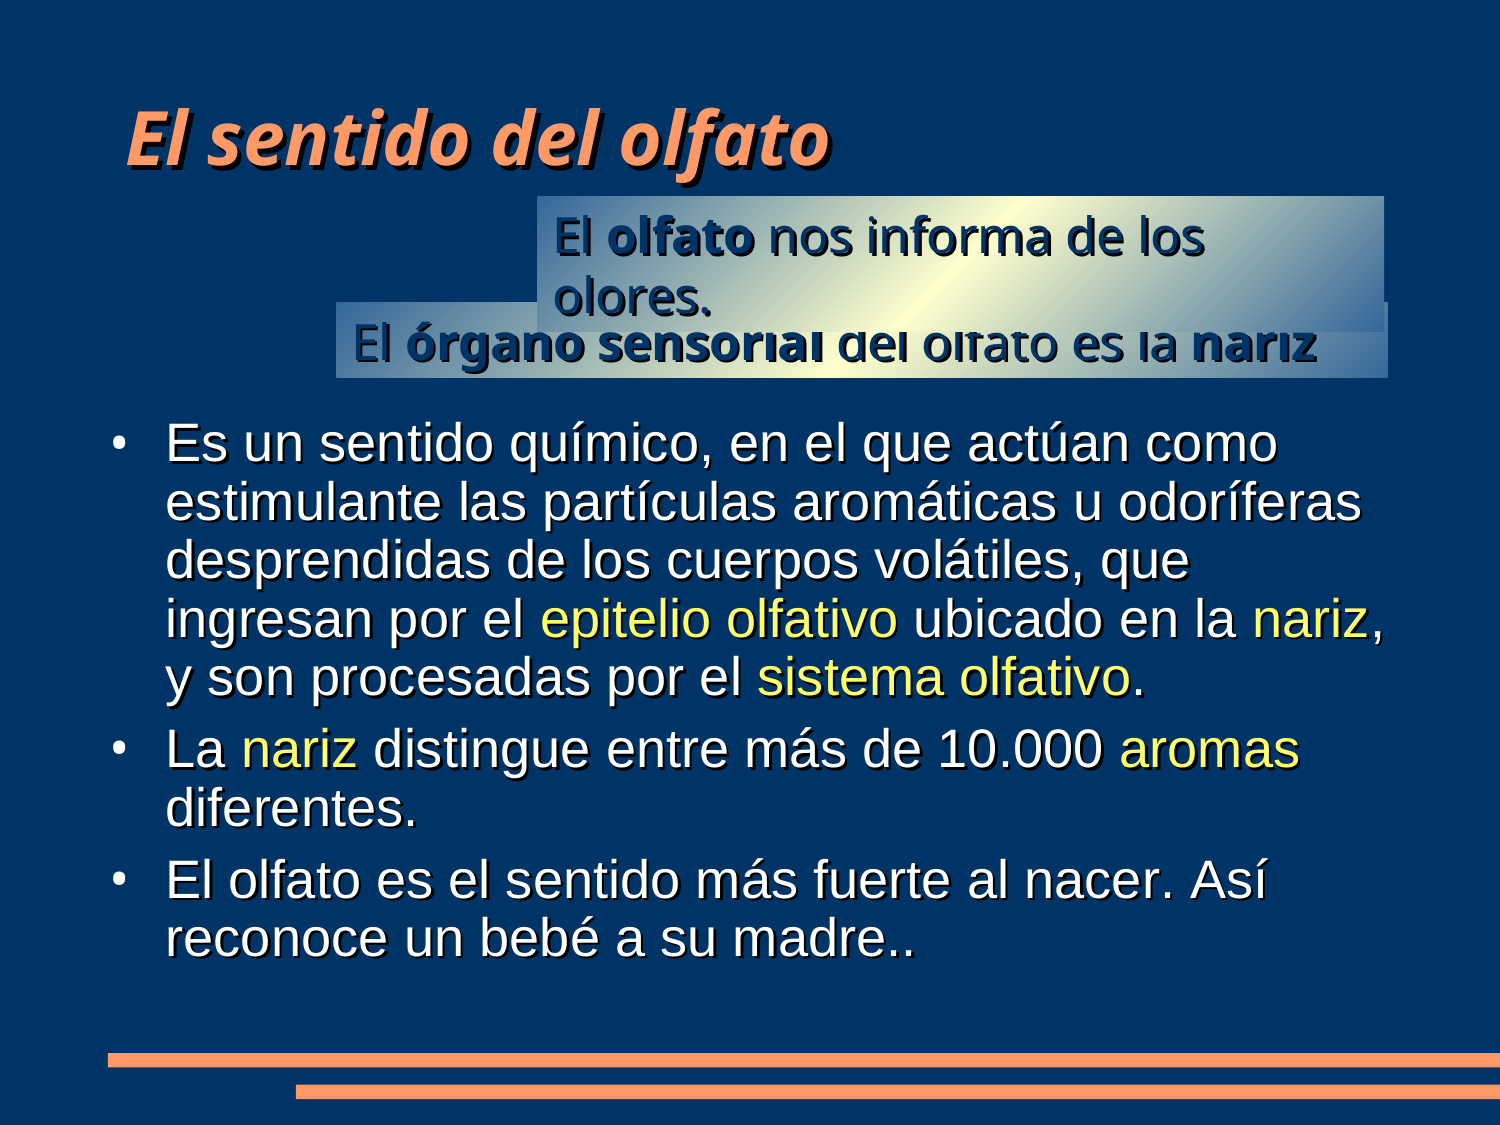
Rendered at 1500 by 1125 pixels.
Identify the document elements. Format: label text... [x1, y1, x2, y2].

text_box El olfato nos informa de los olores. [537, 196, 1385, 332]
text_box El órgano sensorial del olfato es la nariz [336, 302, 1388, 378]
title El sentido del olfato [110, 41, 1392, 230]
list Es un sentido químico, en el que actúan como estimulante las partículas aromáticas u odoríferas desprendidas de los cuerpos volátiles, que ingresan por el epitelio olfativo ubicado en la nariz, y son procesadas por el sistema olfativo. La nariz distingue entre más de 10.000 aromas diferentes. El olfato es el sentido más fuerte al nacer. Así reconoce un bebé a su madre.. [94, 407, 1406, 1125]
